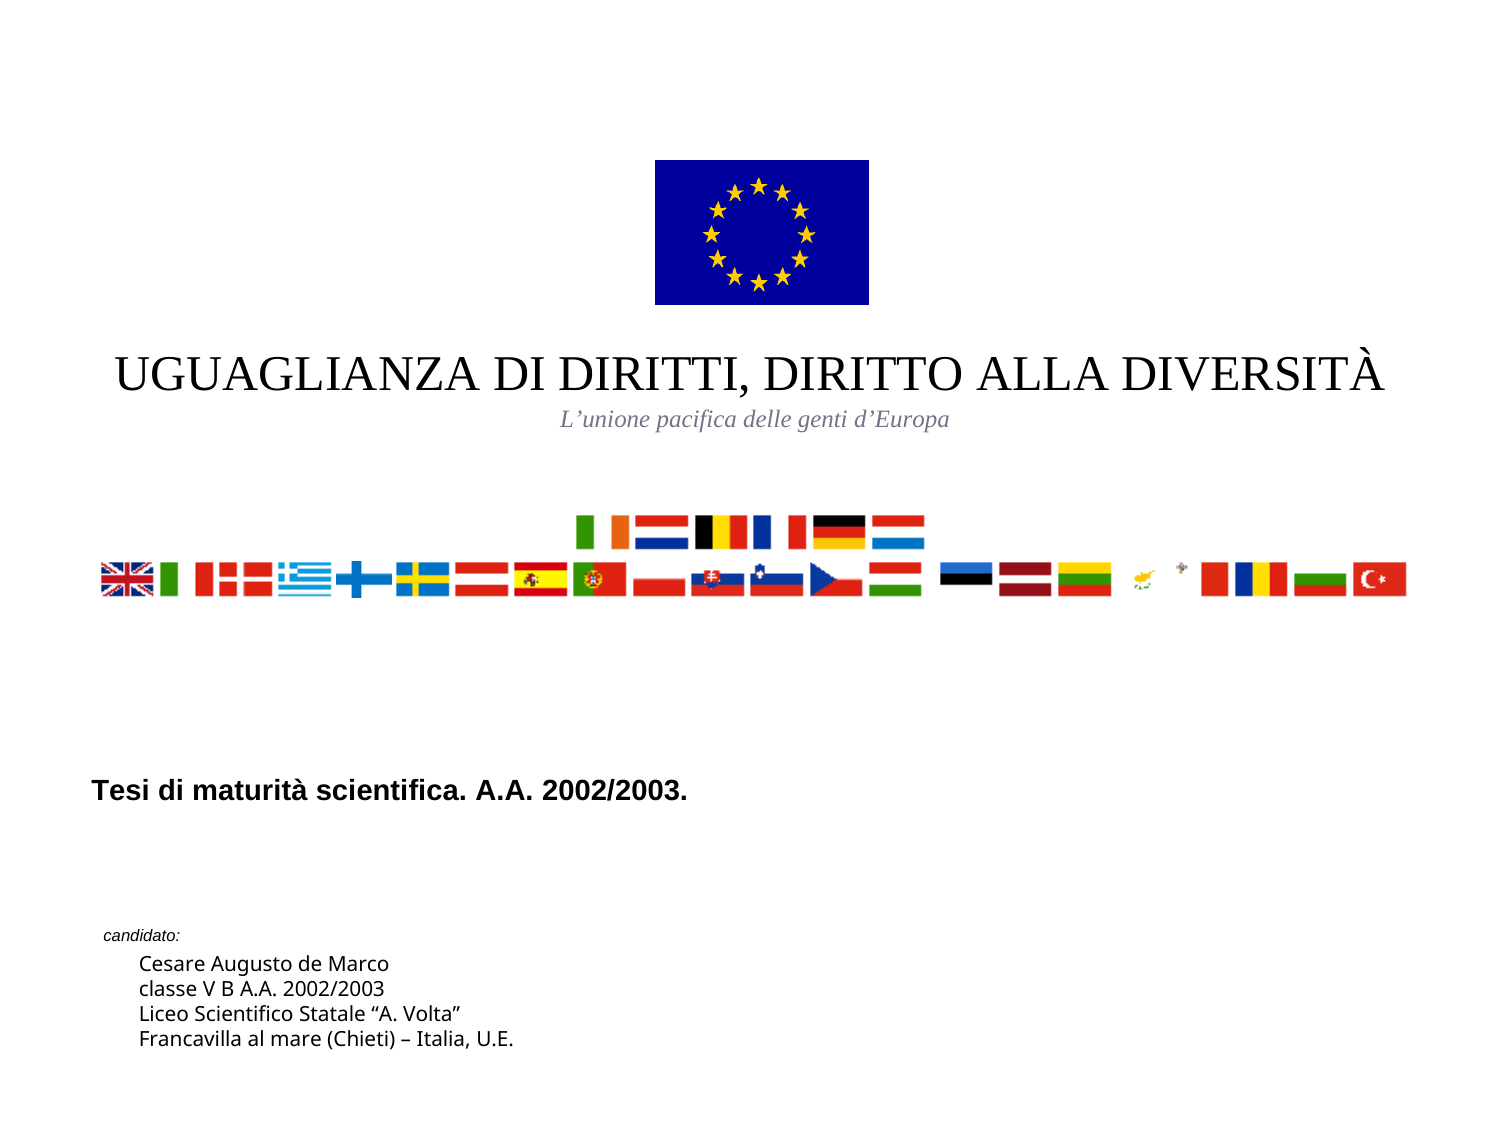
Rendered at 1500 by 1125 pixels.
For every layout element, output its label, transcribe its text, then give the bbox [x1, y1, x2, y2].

picture [868, 561, 923, 598]
picture [513, 561, 569, 598]
picture [395, 561, 451, 598]
picture [694, 514, 749, 551]
text_box candidato: [88, 917, 491, 953]
picture [572, 561, 628, 598]
picture [277, 561, 333, 598]
text_box Cesare Augusto de Marco classe V B A.A. 2002/2003 Liceo Scientifico Statale “A. Volta” Francavilla al mare (Chieti) – Italia, U.E. [123, 943, 609, 1059]
subtitle L’unione pacifica delle genti d’Europa [230, 397, 1281, 457]
picture [454, 561, 510, 598]
picture [752, 514, 808, 551]
picture [1293, 561, 1348, 598]
picture [655, 160, 869, 305]
picture [632, 561, 687, 598]
picture [1234, 561, 1289, 598]
picture [218, 561, 274, 598]
picture [1116, 561, 1171, 598]
picture [100, 561, 155, 598]
picture [159, 561, 215, 598]
text_box Tesi di maturità scientifica. A.A. 2002/2003. [76, 763, 869, 823]
picture [939, 561, 994, 598]
picture [809, 561, 864, 598]
picture [336, 561, 392, 598]
picture [634, 514, 690, 551]
picture [998, 561, 1053, 598]
picture [575, 514, 631, 551]
picture [1057, 561, 1113, 598]
picture [871, 514, 926, 551]
picture [1352, 561, 1408, 598]
title UGUAGLIANZA DI DIRITTI, DIRITTO ALLA DIVERSITÀ [76, 302, 1424, 445]
picture [1175, 561, 1230, 598]
picture [749, 561, 805, 598]
picture [690, 561, 746, 598]
picture [812, 514, 867, 551]
